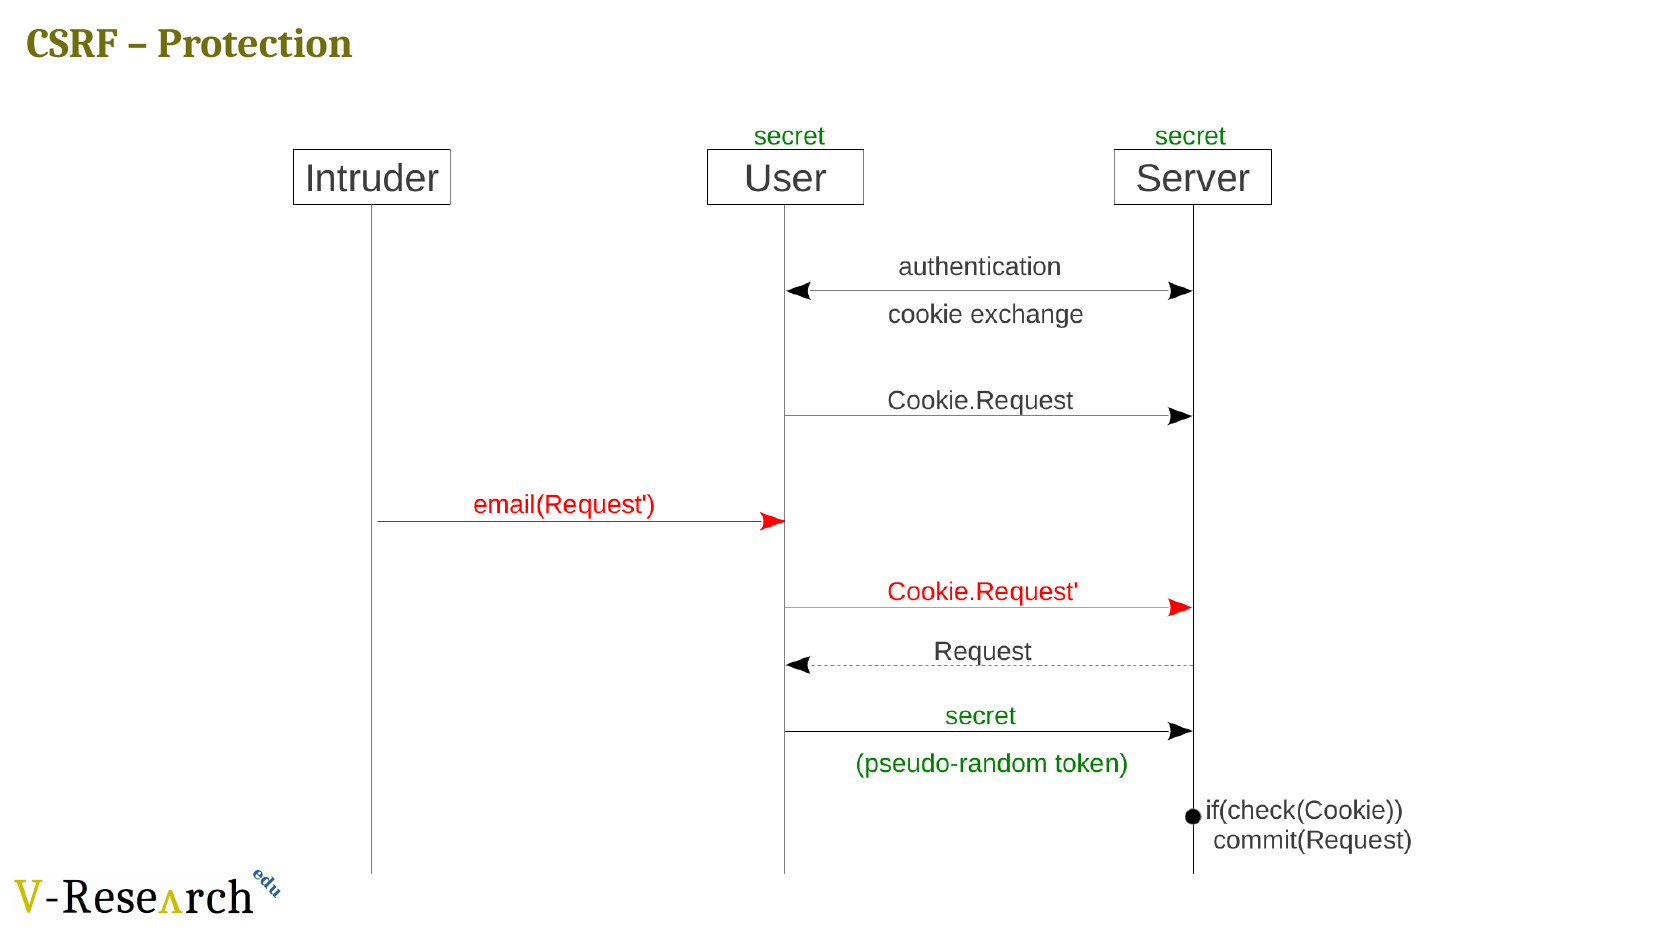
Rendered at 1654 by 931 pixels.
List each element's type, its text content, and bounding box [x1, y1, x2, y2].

picture [11, 876, 255, 916]
picture [283, 111, 1424, 875]
text_box edu [222, 847, 333, 931]
text_box CSRF – Protection [11, 12, 1193, 77]
